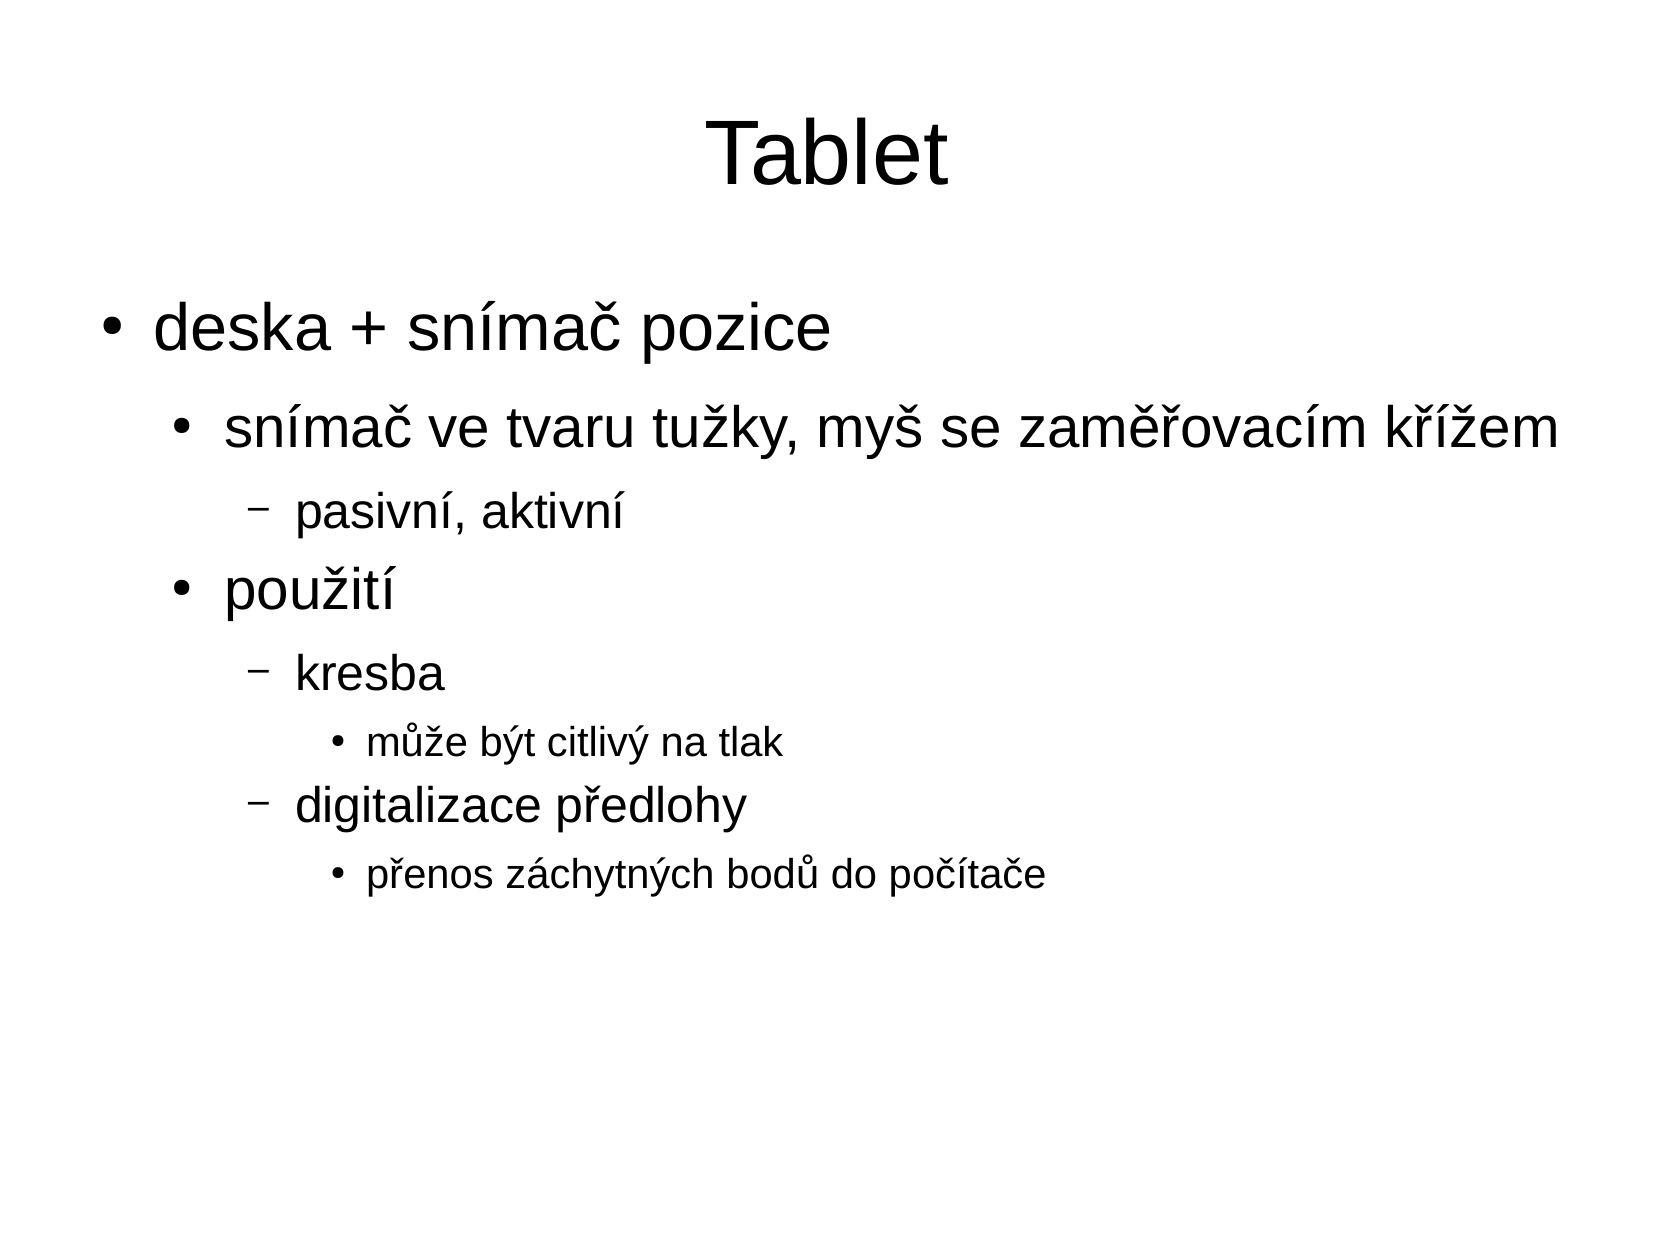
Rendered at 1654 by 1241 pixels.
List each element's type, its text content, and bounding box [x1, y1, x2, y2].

list deska + snímač pozice snímač ve tvaru tužky, myš se zaměřovacím křížem pasivní, aktivní použití kresba může být citlivý na tlak digitalizace předlohy přenos záchytných bodů do počítače [82, 290, 1571, 1109]
title Tablet [82, 56, 1571, 250]
